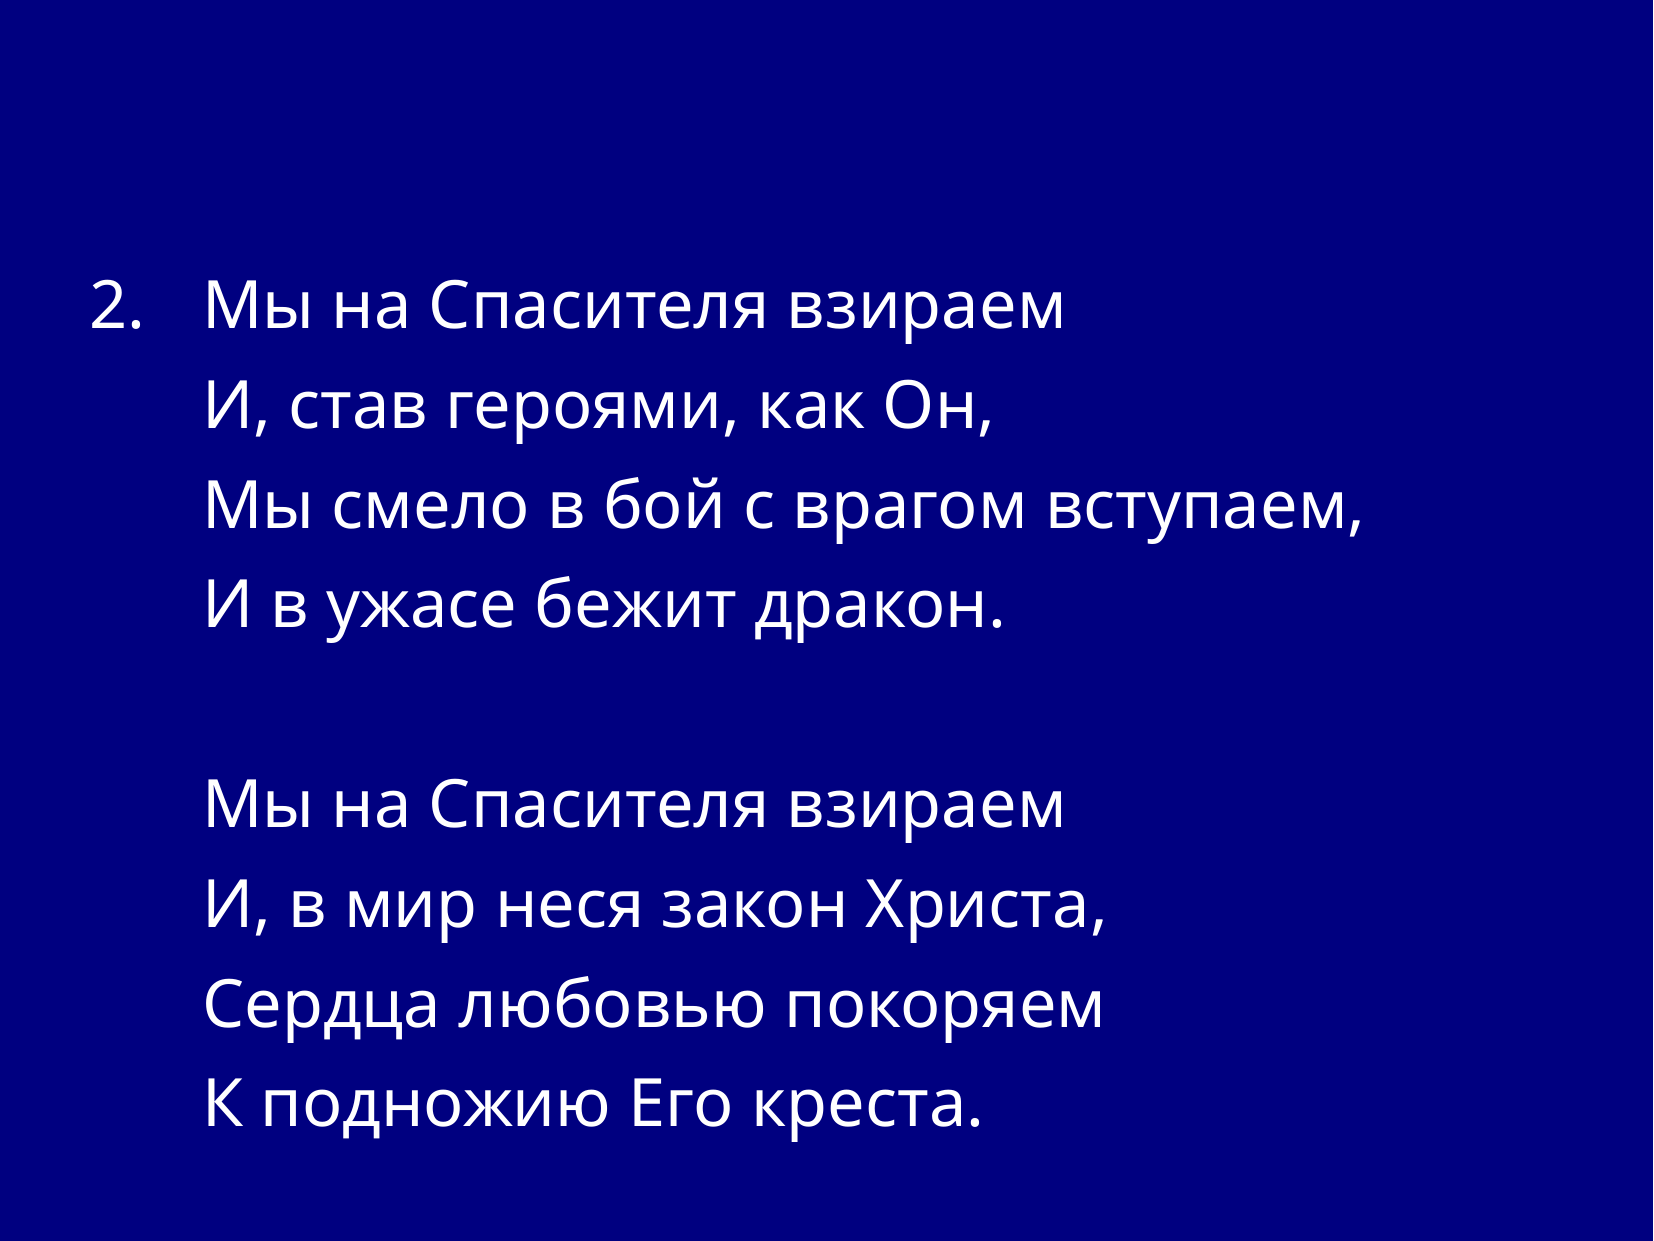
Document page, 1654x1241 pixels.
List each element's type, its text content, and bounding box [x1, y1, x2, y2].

text_box 2. Мы на Спасителя взираем И, став героями, как Он, Мы смело в бой с врагом вступаем, И в ужасе бежит дракон. Мы на Спасителя взираем И, в мир неся закон Христа, Сердца любовью покоряем К подножию Его креста. [75, 150, 1576, 1163]
